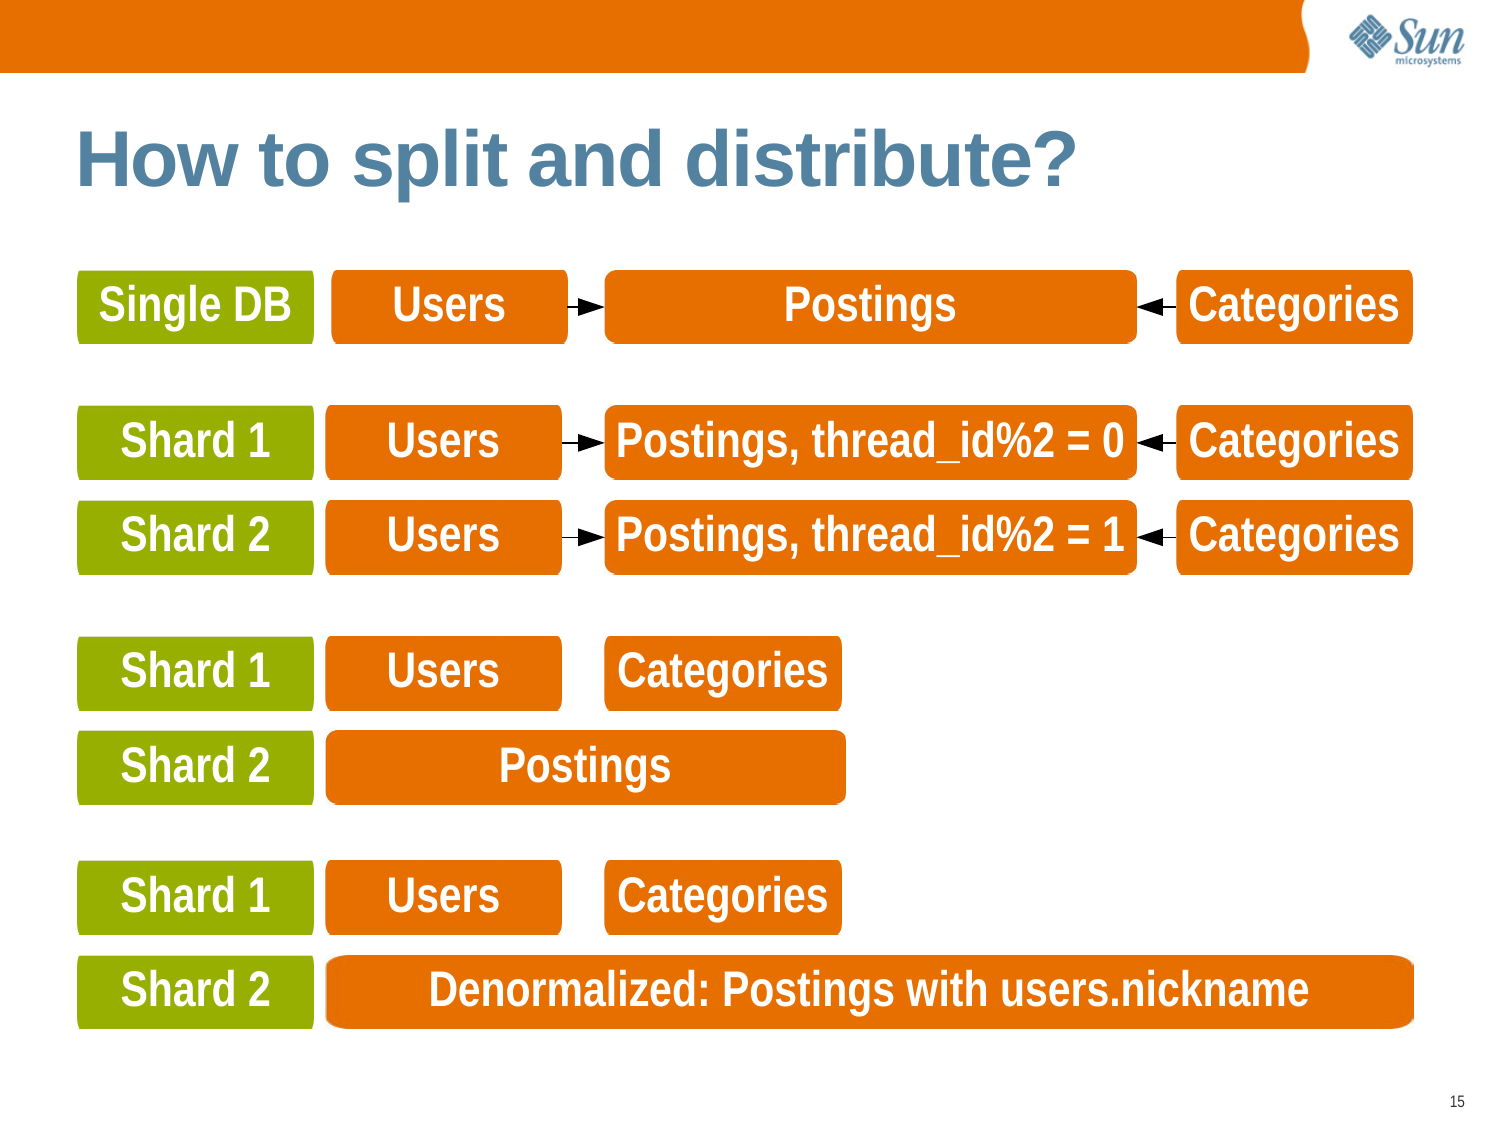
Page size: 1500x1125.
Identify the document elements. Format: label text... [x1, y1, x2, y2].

picture [325, 636, 562, 711]
picture [325, 955, 1414, 1029]
picture [325, 730, 846, 805]
picture [604, 636, 842, 711]
picture [1176, 405, 1413, 480]
picture [0, 0, 1500, 73]
picture [331, 270, 568, 344]
picture [325, 860, 562, 935]
picture [77, 636, 314, 711]
picture [77, 955, 314, 1029]
picture [604, 860, 842, 935]
picture [77, 270, 314, 344]
picture [77, 500, 314, 575]
picture [604, 270, 1137, 344]
picture [604, 405, 1137, 480]
picture [1176, 270, 1413, 344]
picture [325, 500, 562, 575]
title How to split and distribute? [75, 123, 1437, 227]
picture [77, 730, 314, 805]
picture [325, 405, 562, 480]
picture [604, 500, 1137, 575]
picture [77, 860, 314, 935]
picture [1176, 500, 1413, 575]
picture [77, 405, 314, 480]
